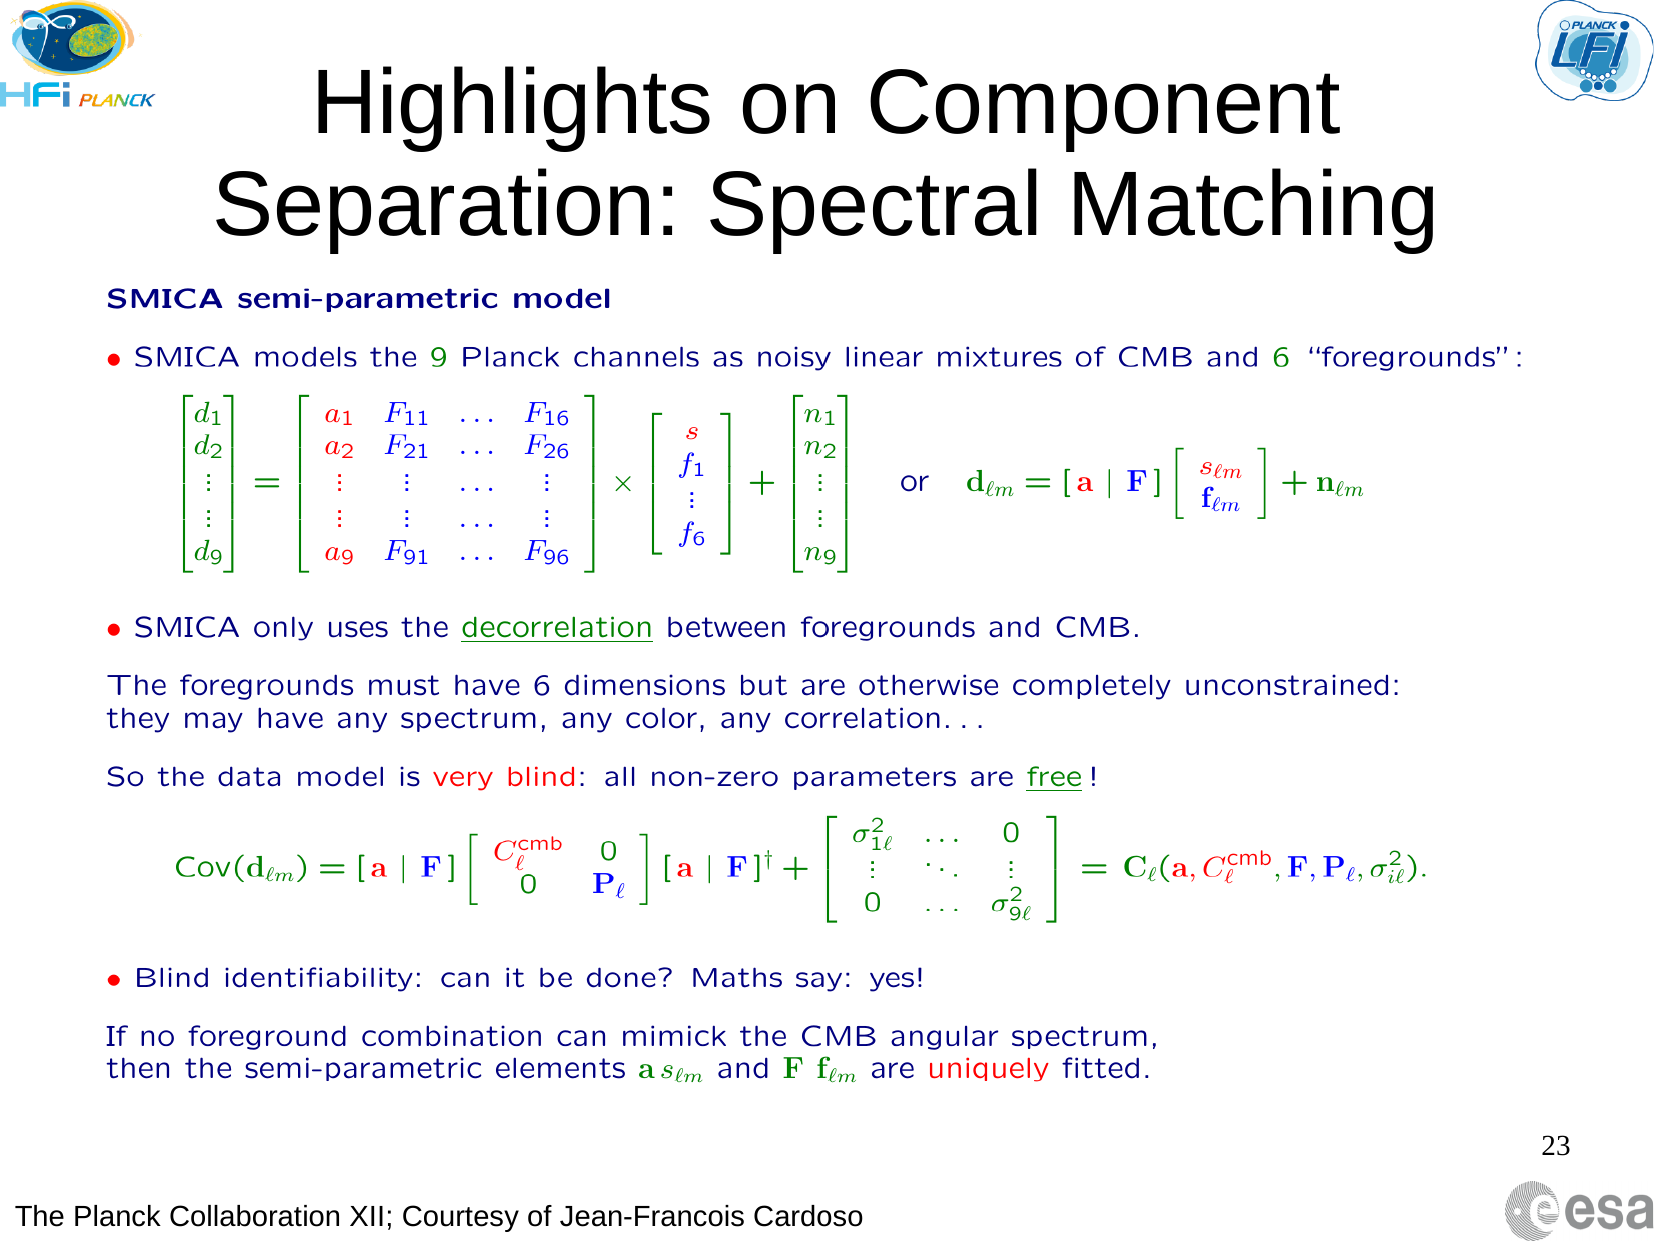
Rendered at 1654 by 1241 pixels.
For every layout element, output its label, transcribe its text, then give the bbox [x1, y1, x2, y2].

title Highlights on Component Separation: Spectral Matching [82, 49, 1571, 257]
text_box The Planck Collaboration XII; Courtesy of Jean-Francois Cardoso [0, 1192, 881, 1241]
picture [88, 265, 1565, 1114]
picture [1535, 0, 1654, 101]
picture [1505, 1181, 1654, 1241]
picture [0, 0, 156, 108]
